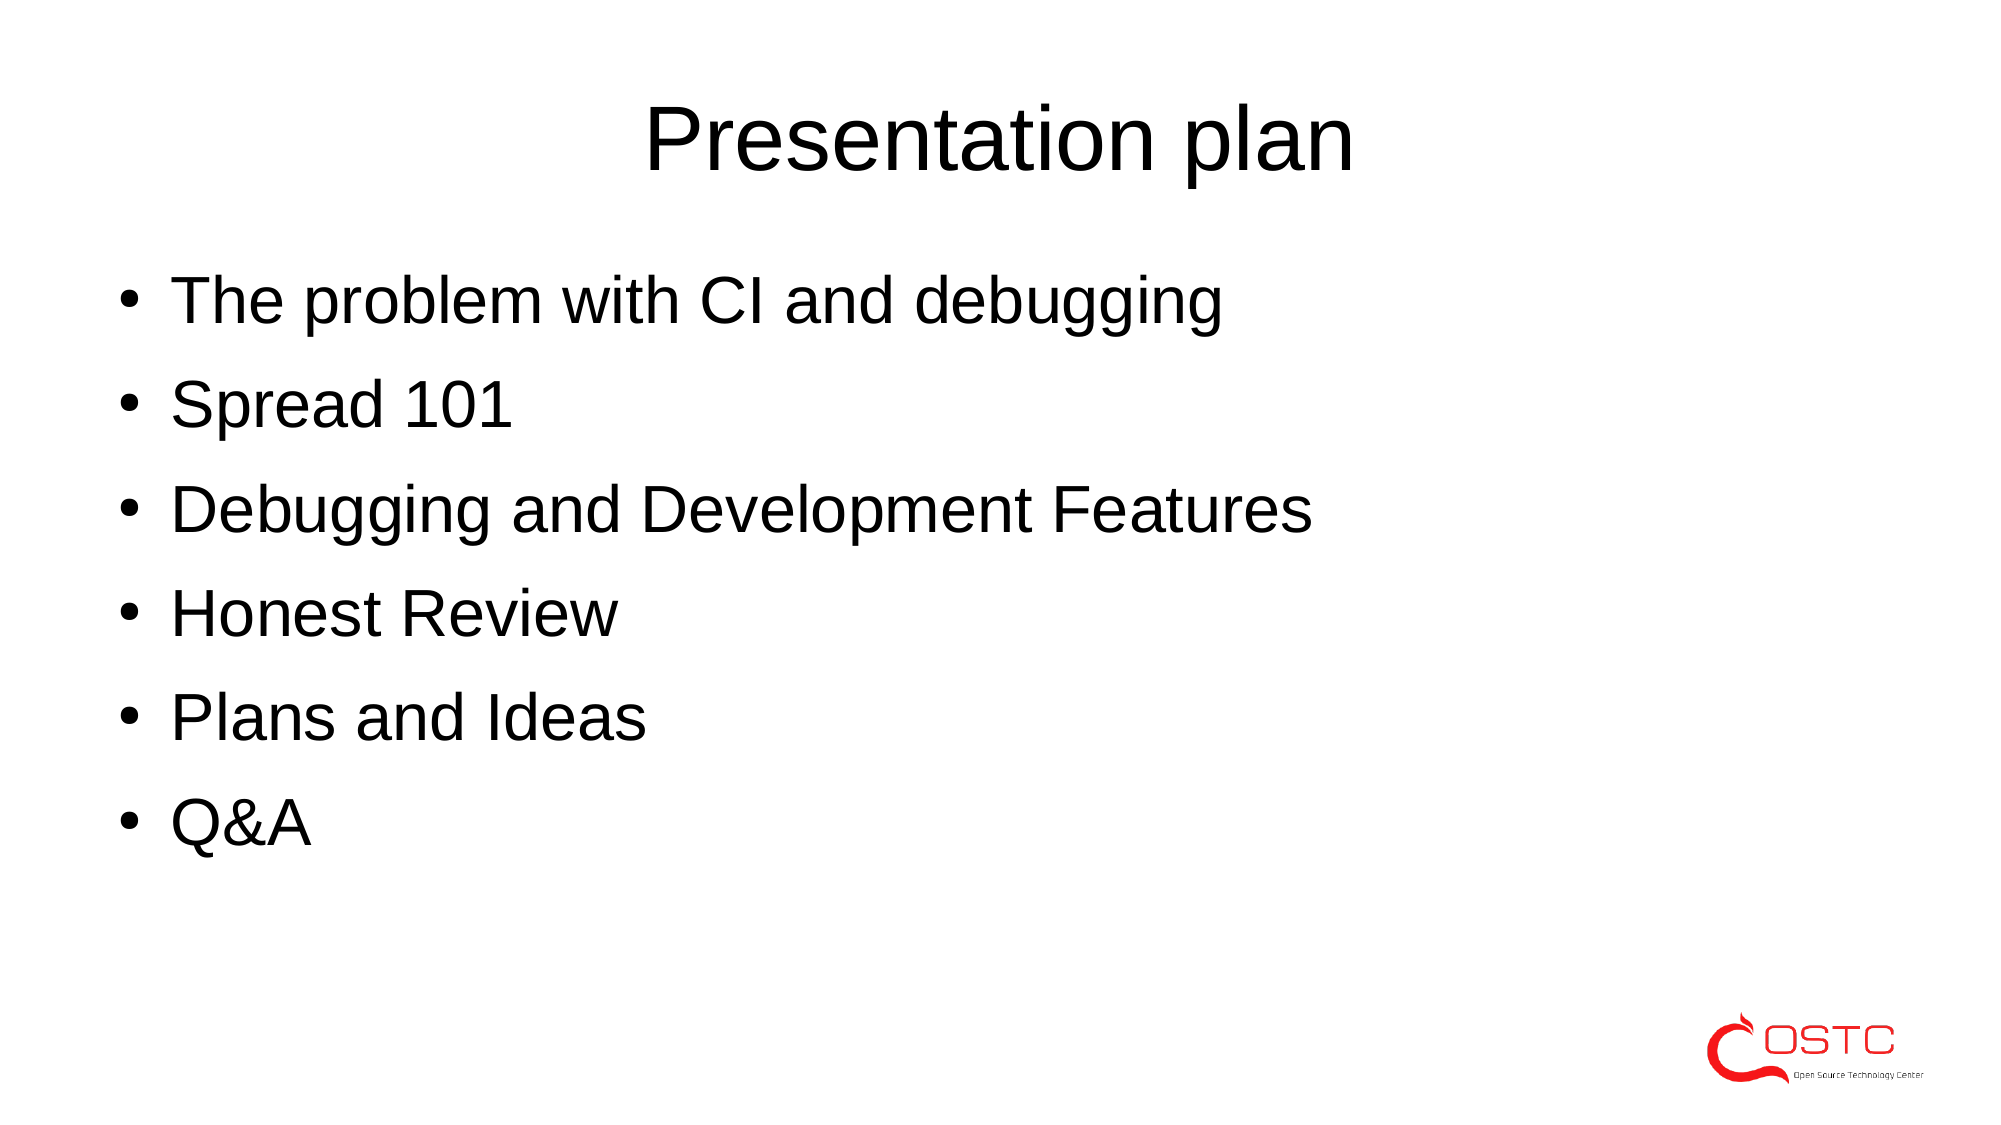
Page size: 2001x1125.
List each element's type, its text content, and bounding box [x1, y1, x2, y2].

title Presentation plan [100, 44, 1901, 233]
picture [1643, 933, 2001, 1125]
list The problem with CI and debugging Spread 101 Debugging and Development Features Honest Review Plans and Ideas Q&A [100, 263, 1901, 916]
